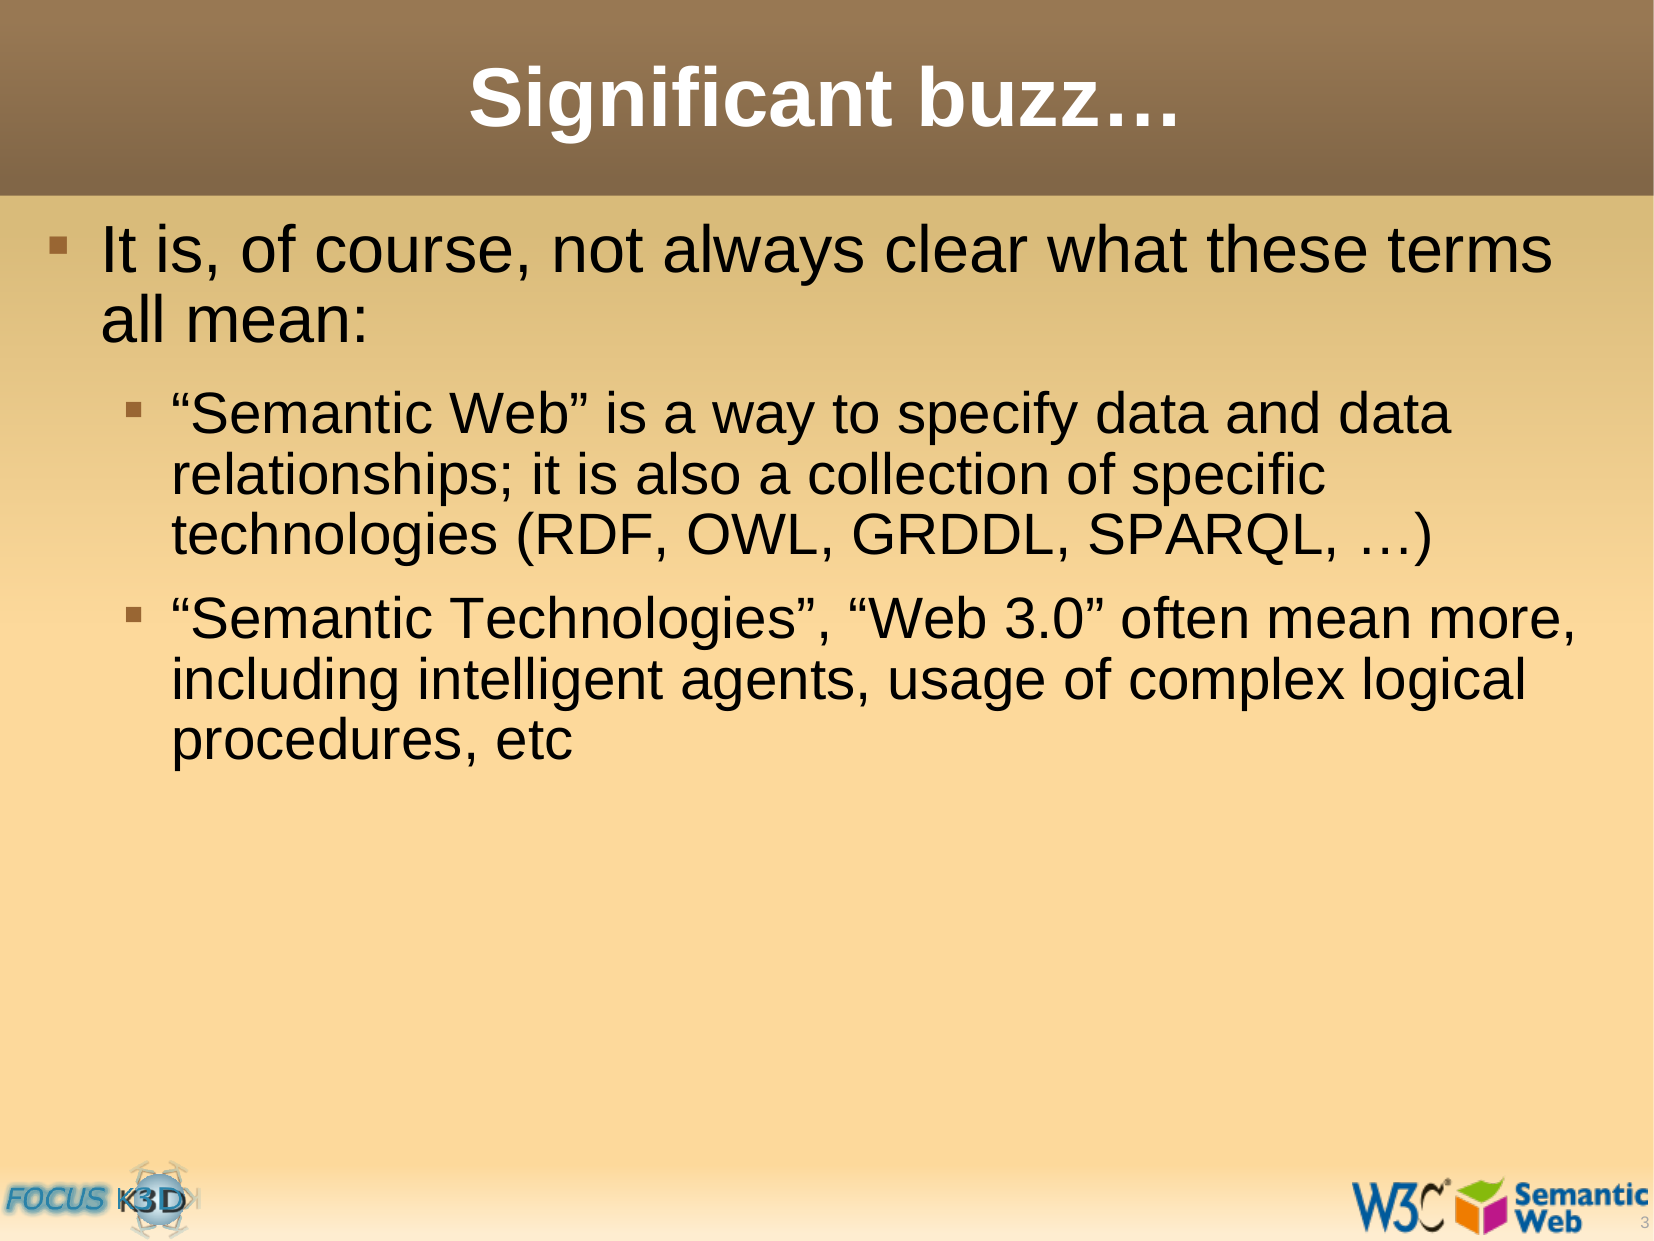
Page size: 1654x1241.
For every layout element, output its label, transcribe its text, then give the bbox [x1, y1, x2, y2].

title Significant buzz… [0, 0, 1654, 196]
picture [0, 196, 1654, 1241]
list It is, of course, not always clear what these terms all mean: “Semantic Web” is a way to specify data and data relationships; it is also a collection of specific technologies (RDF, OWL, GRDDL, SPARQL, …) “Semantic Technologies”, “Web 3.0” often mean more, including intelligent agents, usage of complex logical procedures, etc [29, 212, 1624, 1199]
